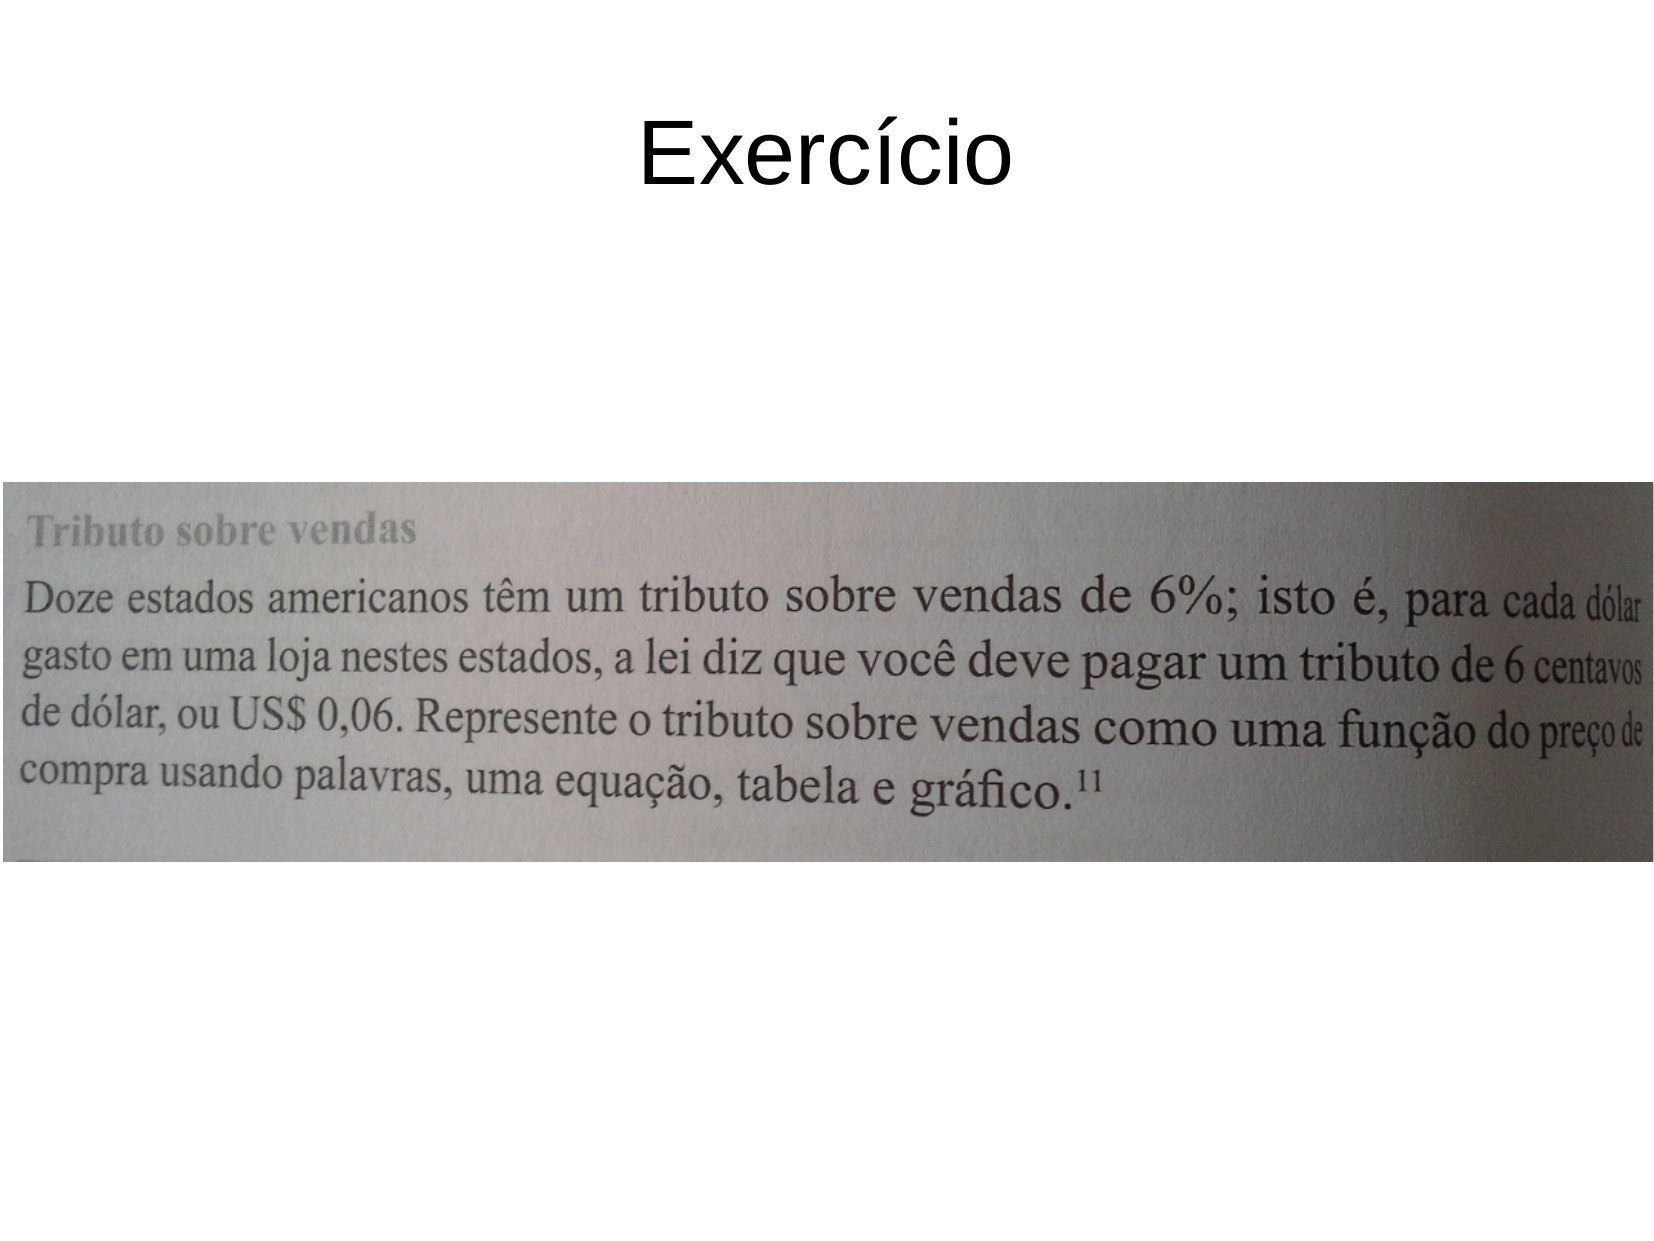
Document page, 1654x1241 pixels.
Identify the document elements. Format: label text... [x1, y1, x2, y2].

picture [3, 482, 1654, 862]
title Exercício [82, 49, 1571, 257]
